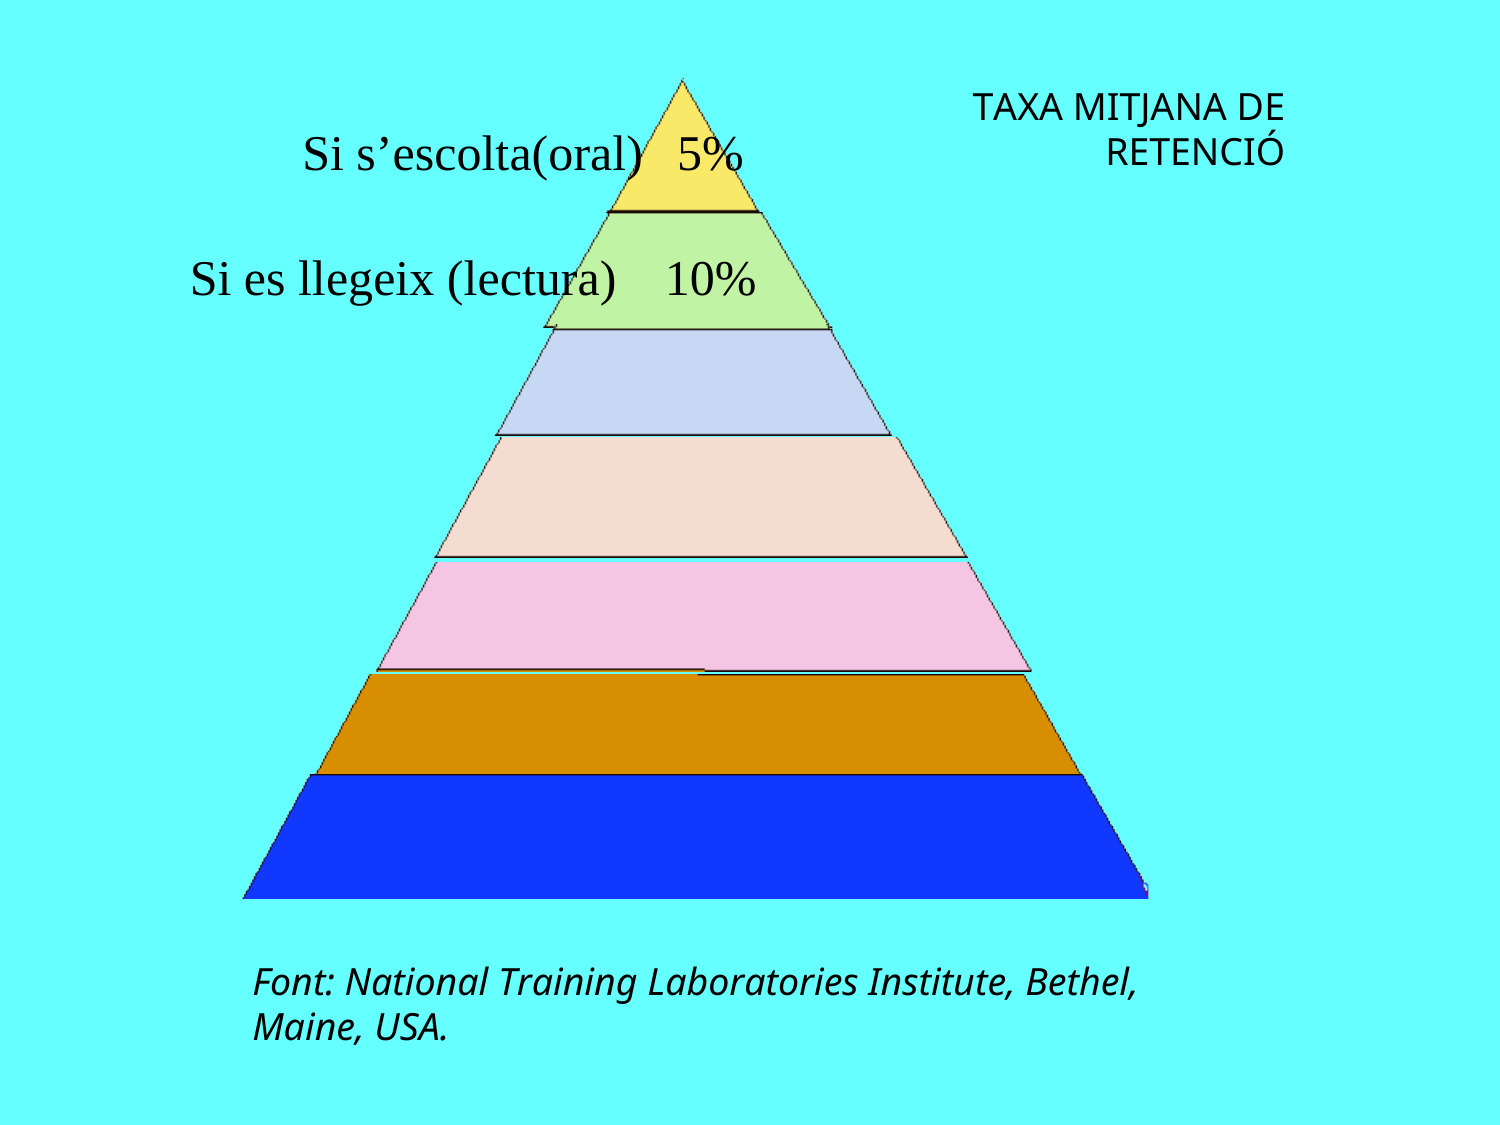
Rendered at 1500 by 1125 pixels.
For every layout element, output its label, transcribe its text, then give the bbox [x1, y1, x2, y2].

text_box Si es llegeix (lectura) [174, 237, 638, 373]
picture [399, 437, 991, 558]
text_box Font: National Training Laboratories Institute, Bethel, Maine, USA. [237, 949, 1238, 1056]
picture [362, 562, 1069, 672]
text_box 5% [662, 112, 801, 188]
picture [575, 62, 789, 112]
text_box Si s’escolta(oral) [287, 112, 662, 188]
picture [450, 188, 971, 436]
text_box TAXA MITJANA DE RETENCIÓ [875, 74, 1301, 181]
text_box 10% [650, 237, 788, 313]
picture [225, 674, 1157, 899]
